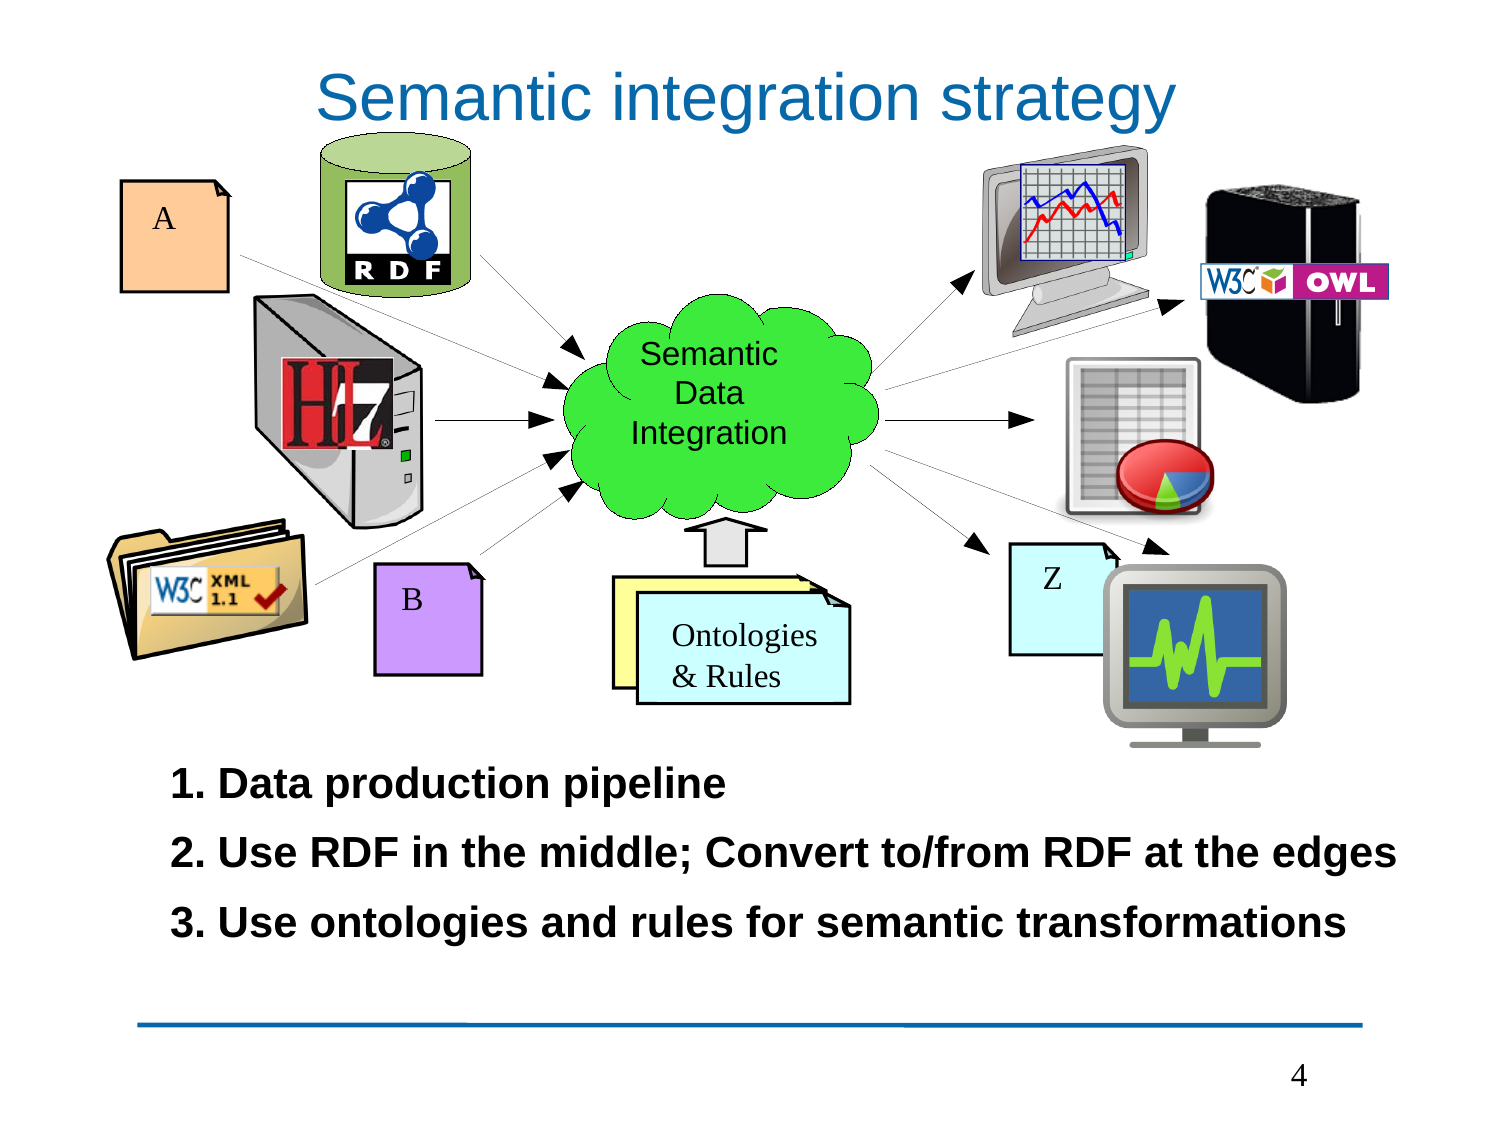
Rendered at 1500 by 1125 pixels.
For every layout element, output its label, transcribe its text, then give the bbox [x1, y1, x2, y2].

picture [1052, 157, 1389, 526]
picture [1052, 512, 1088, 526]
text_box Z [1027, 547, 1078, 605]
text_box [121, 180, 229, 292]
picture [1103, 564, 1287, 748]
text_box [563, 294, 879, 520]
text_box Semantic Data Integration [615, 324, 803, 460]
text_box [613, 577, 850, 704]
text_box [320, 154, 354, 230]
text_box [684, 518, 768, 566]
list Data production pipeline Use RDF in the middle; Convert to/from RDF at the edges Use ontologies and rules for semantic transformations [142, 705, 1500, 1035]
text_box [438, 156, 471, 230]
text_box Ontologies & Rules [656, 605, 834, 702]
picture [962, 141, 1176, 355]
text_box B [386, 569, 439, 626]
text_box [1010, 543, 1117, 655]
title Semantic integration strategy [70, 19, 1423, 142]
text_box [375, 564, 482, 676]
text_box A [137, 187, 192, 244]
picture [1006, 308, 1176, 355]
picture [102, 171, 546, 685]
text_box Ontologies & Rules [633, 581, 810, 679]
